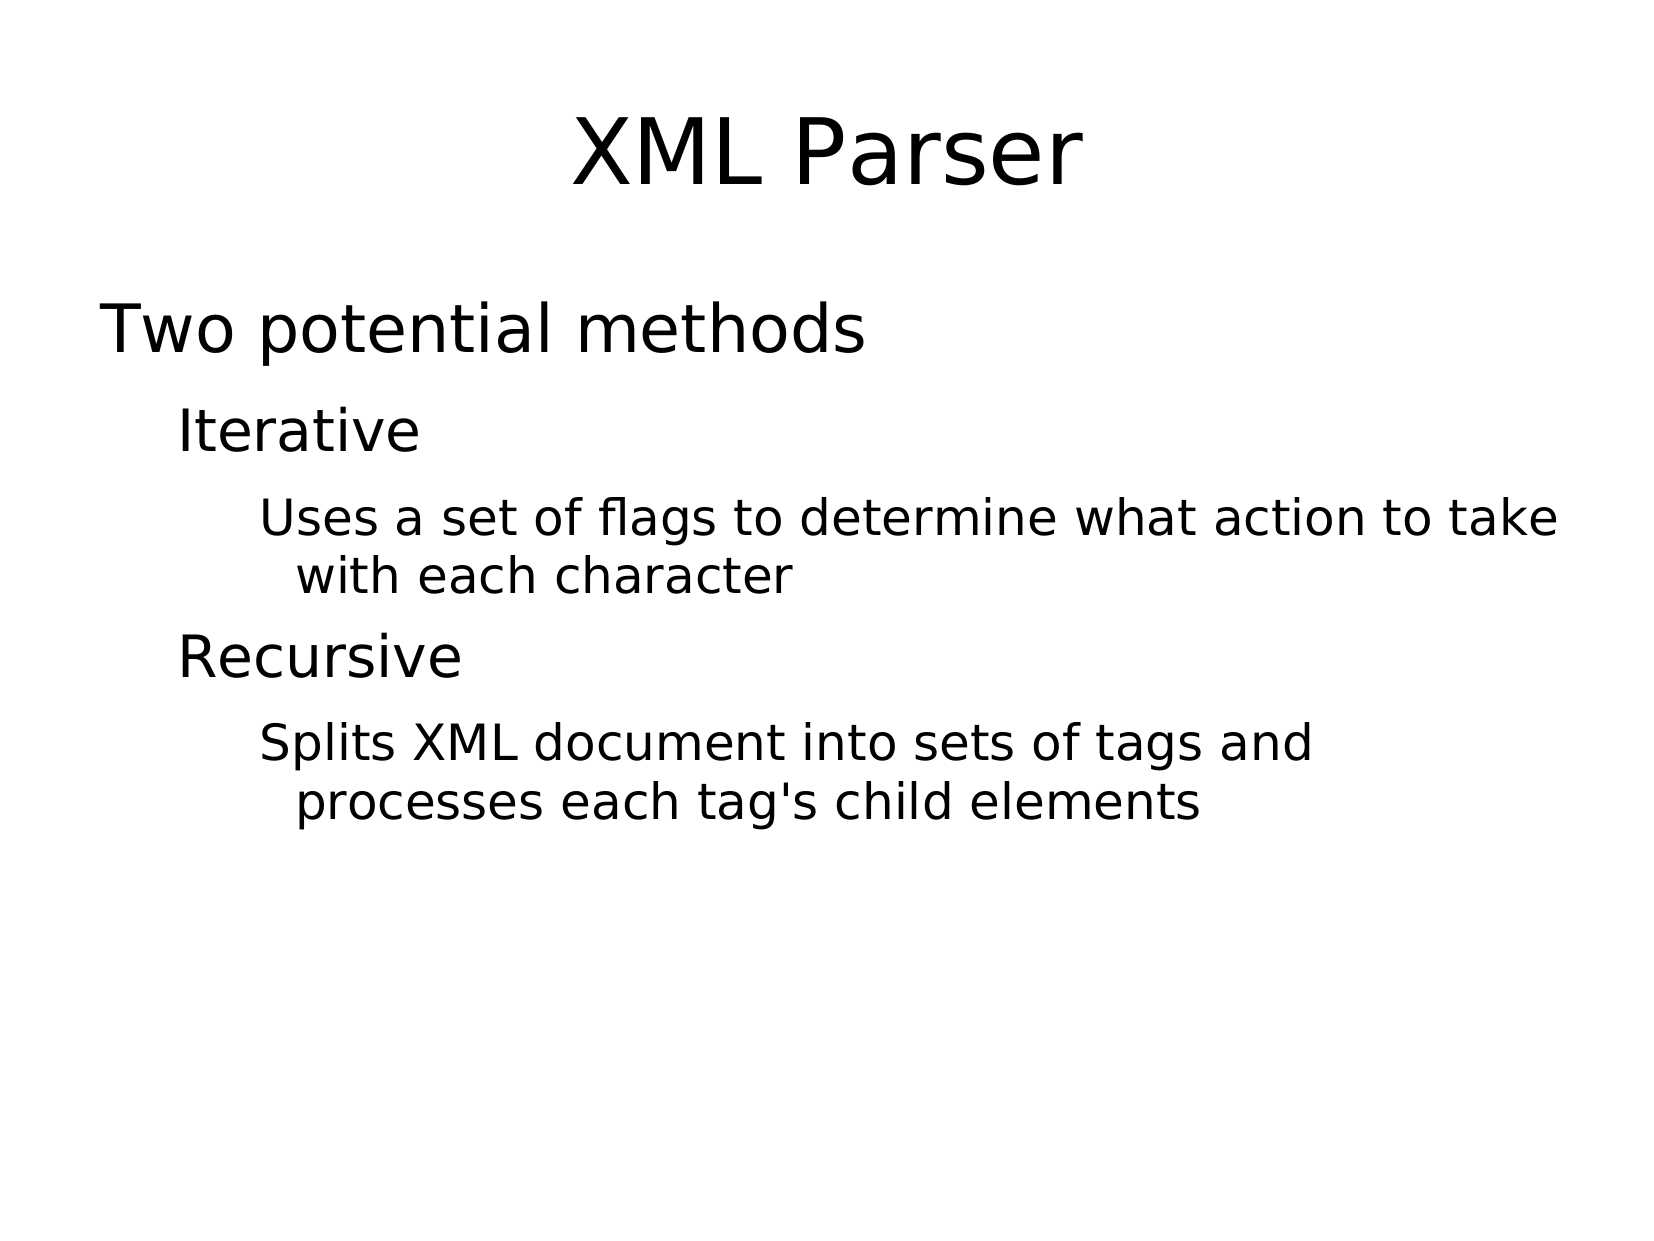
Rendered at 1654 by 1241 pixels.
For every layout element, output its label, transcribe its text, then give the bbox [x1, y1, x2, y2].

list Two potential methods Iterative Uses a set of flags to determine what action to take with each character Recursive Splits XML document into sets of tags and processes each tag's child elements [82, 290, 1571, 1109]
title XML Parser [82, 49, 1571, 257]
